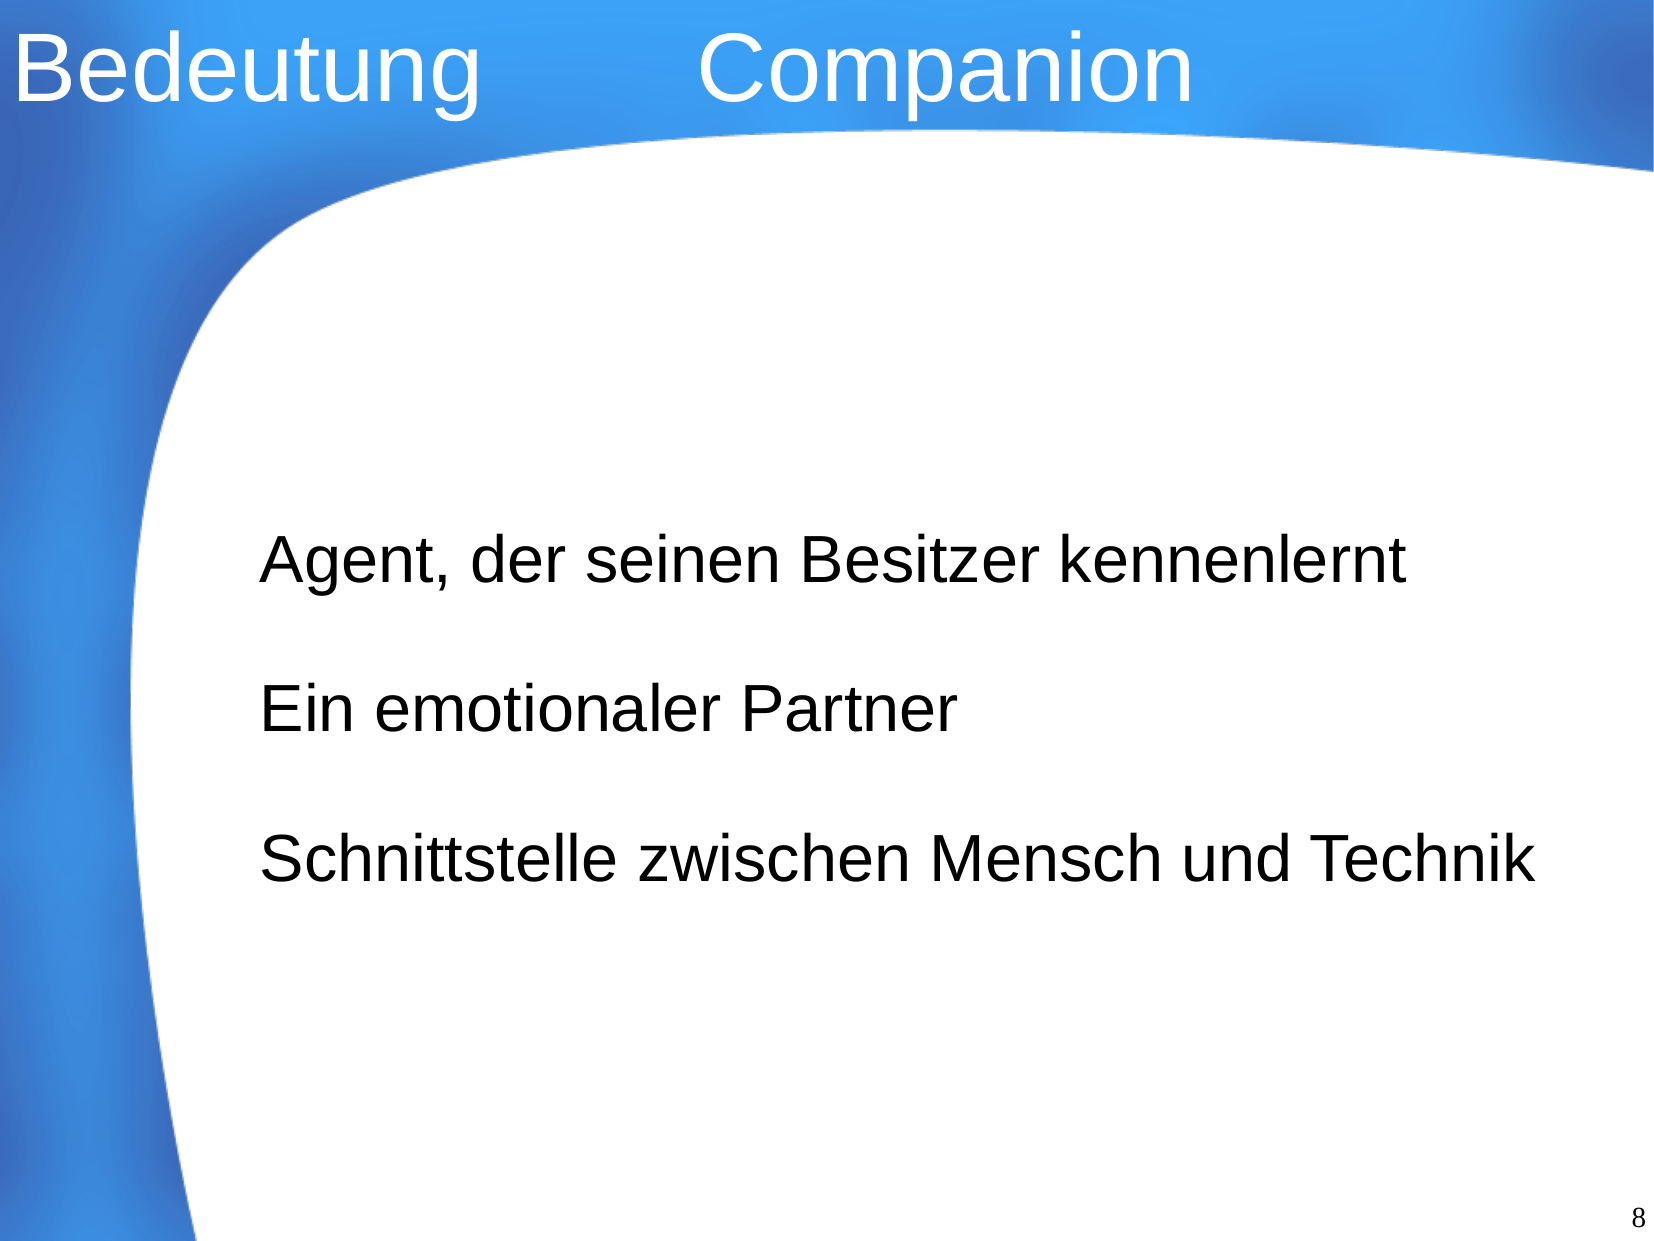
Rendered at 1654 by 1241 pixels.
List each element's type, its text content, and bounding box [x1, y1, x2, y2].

picture [0, 0, 1654, 1241]
title Companion [697, 13, 1619, 123]
subtitle Agent, der seinen Besitzer kennenlernt Ein emotionaler Partner Schnittstelle zwischen Mensch und Technik [259, 248, 1560, 1170]
title Bedeutung [11, 13, 697, 123]
